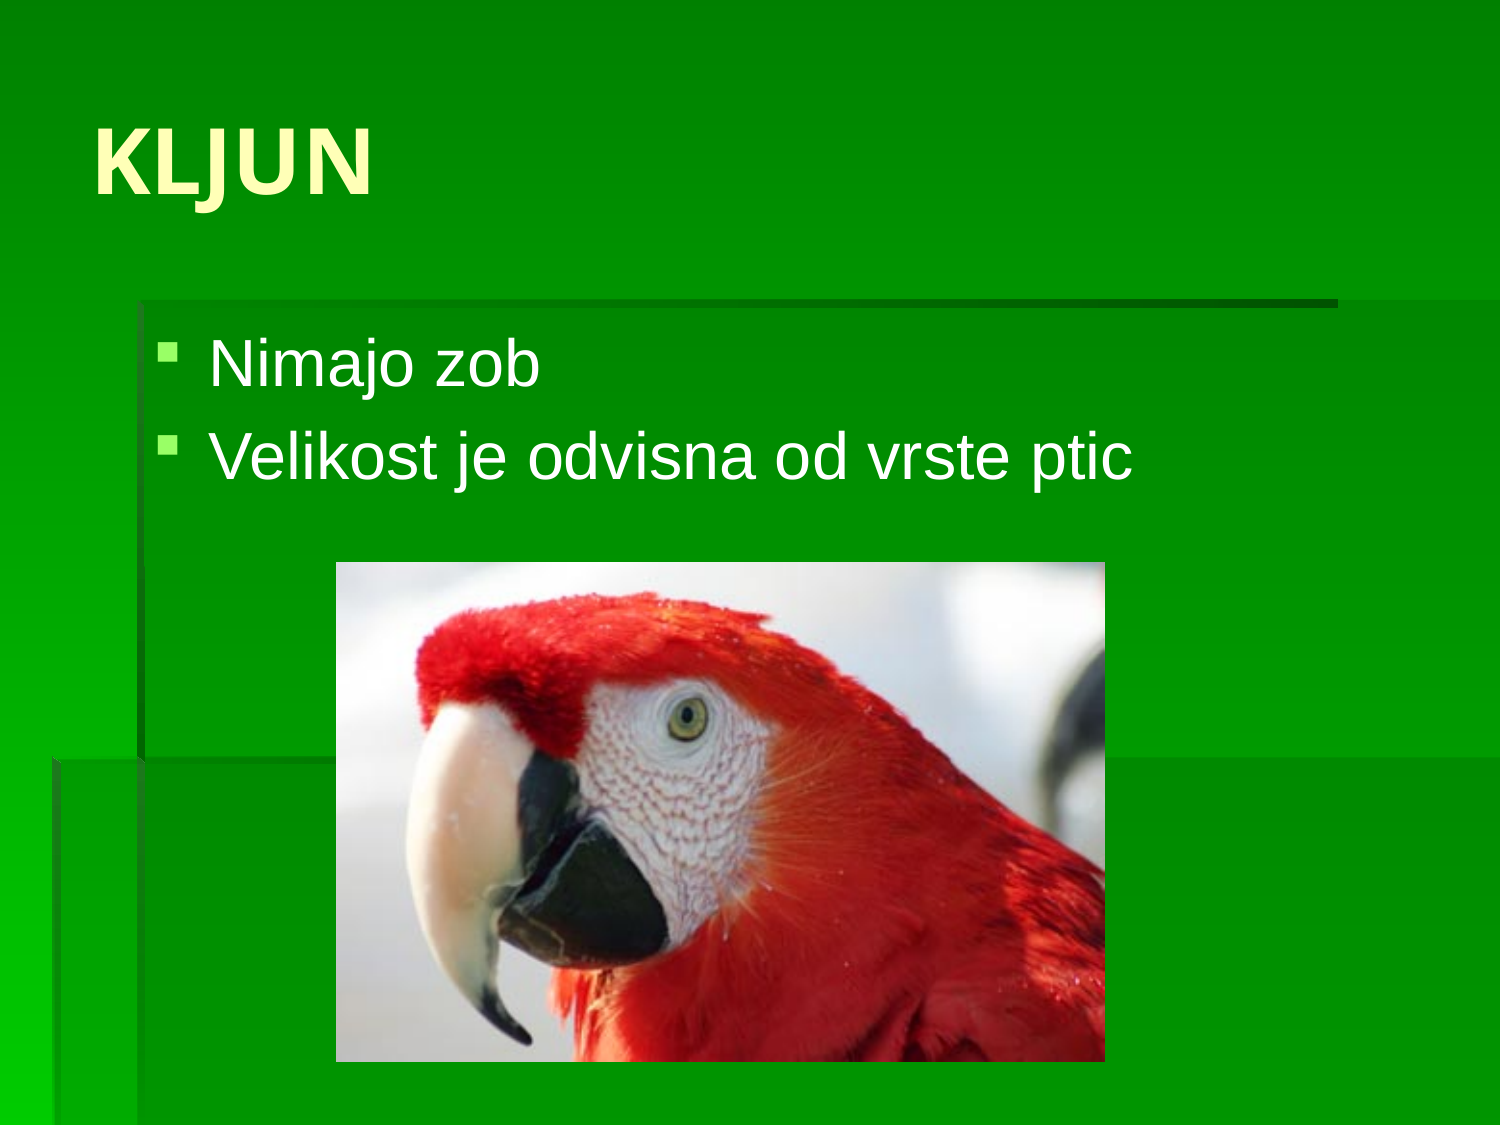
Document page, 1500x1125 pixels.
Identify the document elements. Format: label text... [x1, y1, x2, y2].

picture [336, 562, 1105, 1062]
title KLJUN [75, 40, 1451, 275]
list Nimajo zob Velikost je odvisna od vrste ptic [137, 312, 1451, 1000]
